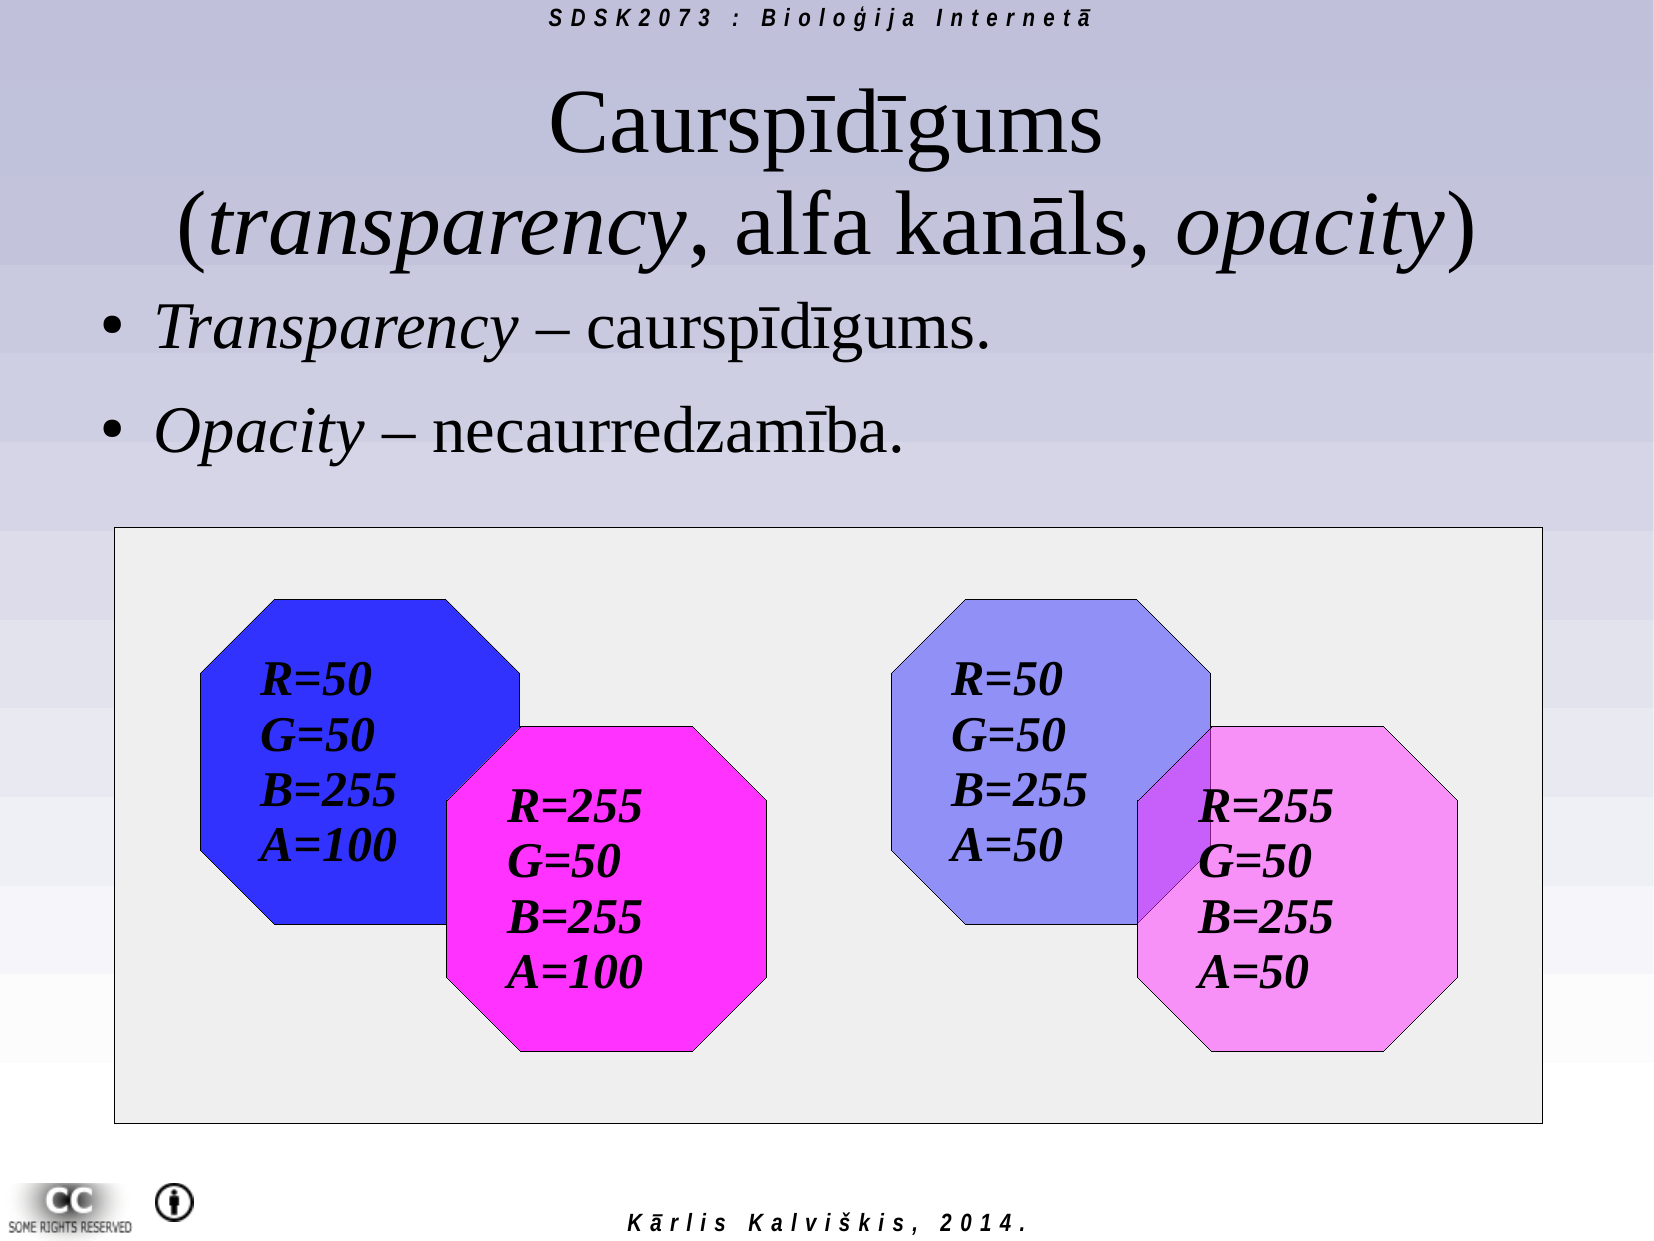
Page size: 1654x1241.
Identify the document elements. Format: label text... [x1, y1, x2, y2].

picture [0, 0, 1654, 1241]
text_box R=50 G=50 B=255 A=100 [200, 599, 520, 925]
title Caurspīdīgums (transparency, alfa kanāls, opacity) [29, 49, 1625, 296]
text_box [114, 1113, 1543, 1124]
list Transparency – caurspīdīgums. Opacity – necaurredzamība. [82, 289, 1571, 1113]
text_box R=255 G=50 B=255 A=100 [446, 726, 767, 1052]
text_box R=255 G=50 B=255 A=50 [1137, 726, 1458, 1052]
text_box R=50 G=50 B=255 A=50 [891, 599, 1211, 925]
